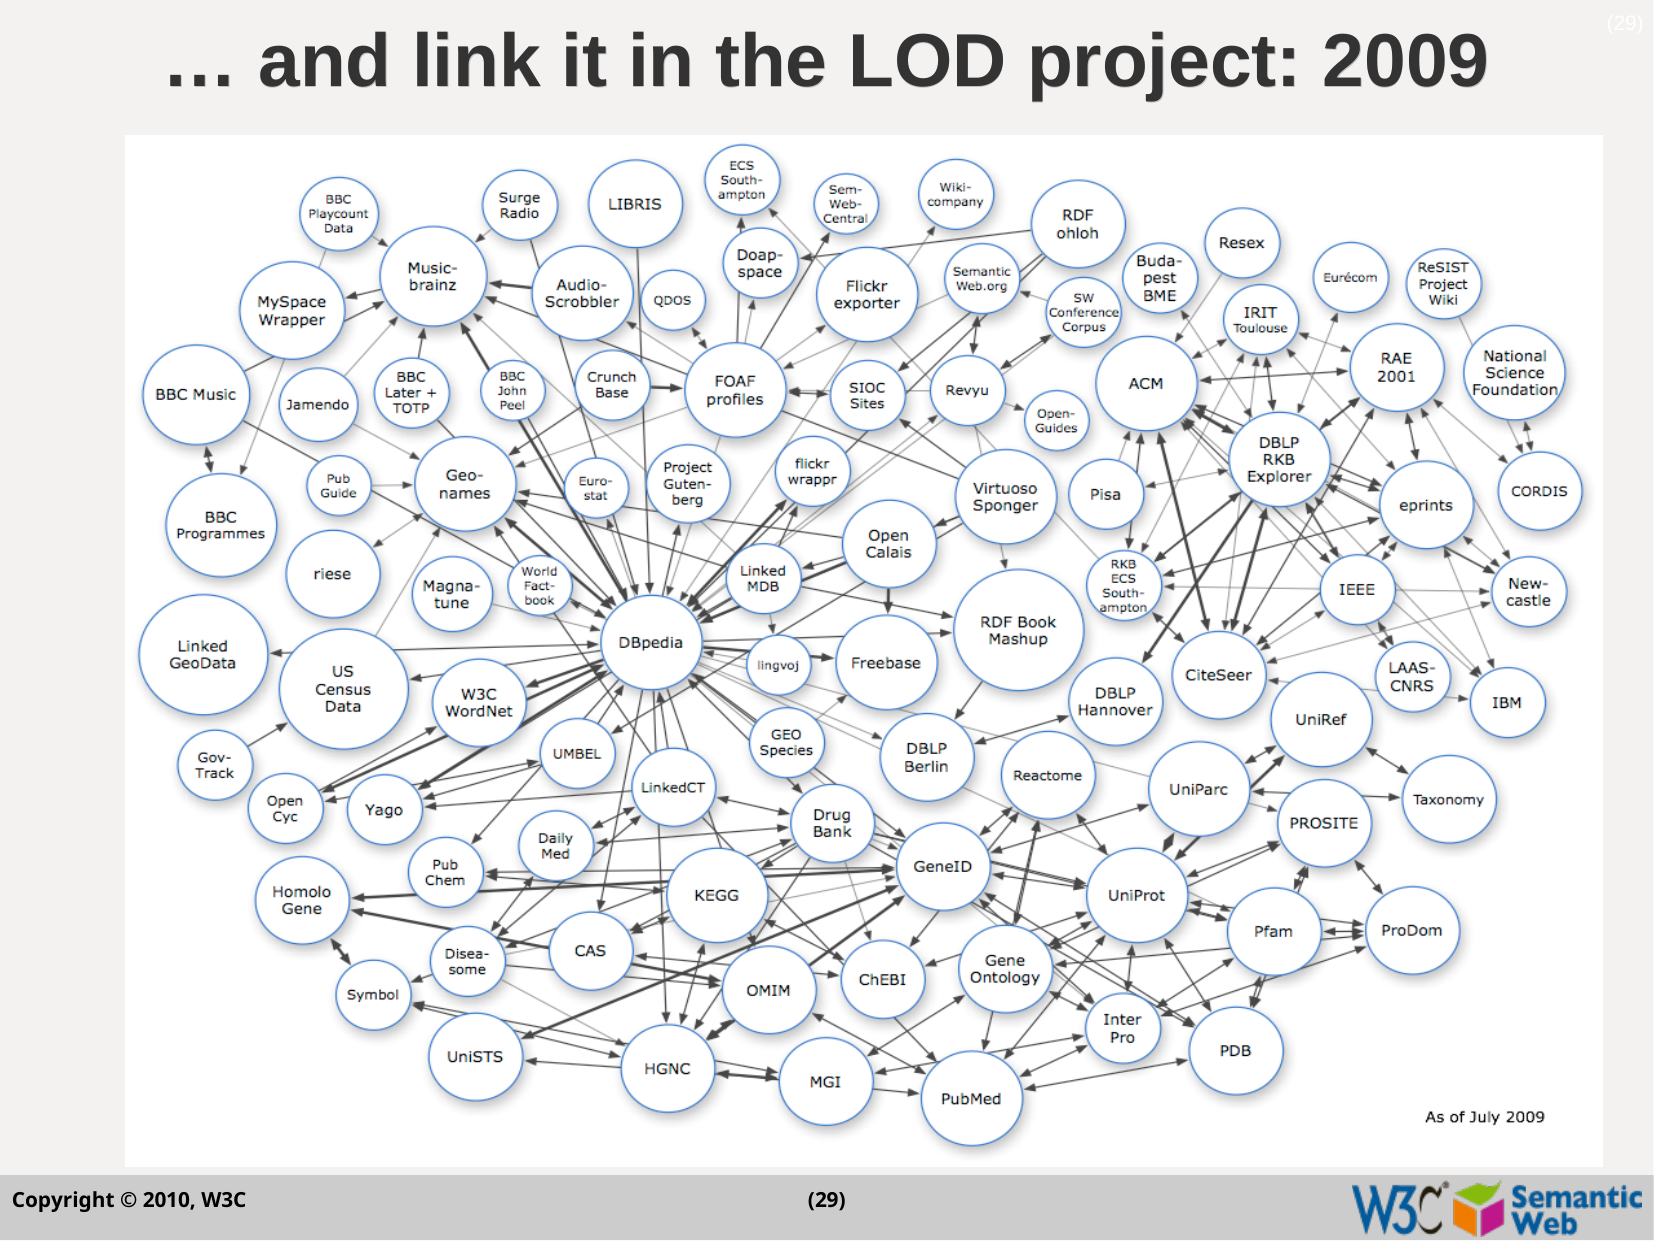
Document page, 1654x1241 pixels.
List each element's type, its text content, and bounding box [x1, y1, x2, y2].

picture [1352, 1178, 1642, 1237]
picture [125, 135, 1603, 1167]
title … and link it in the LOD project: 2009 [0, 7, 1654, 111]
